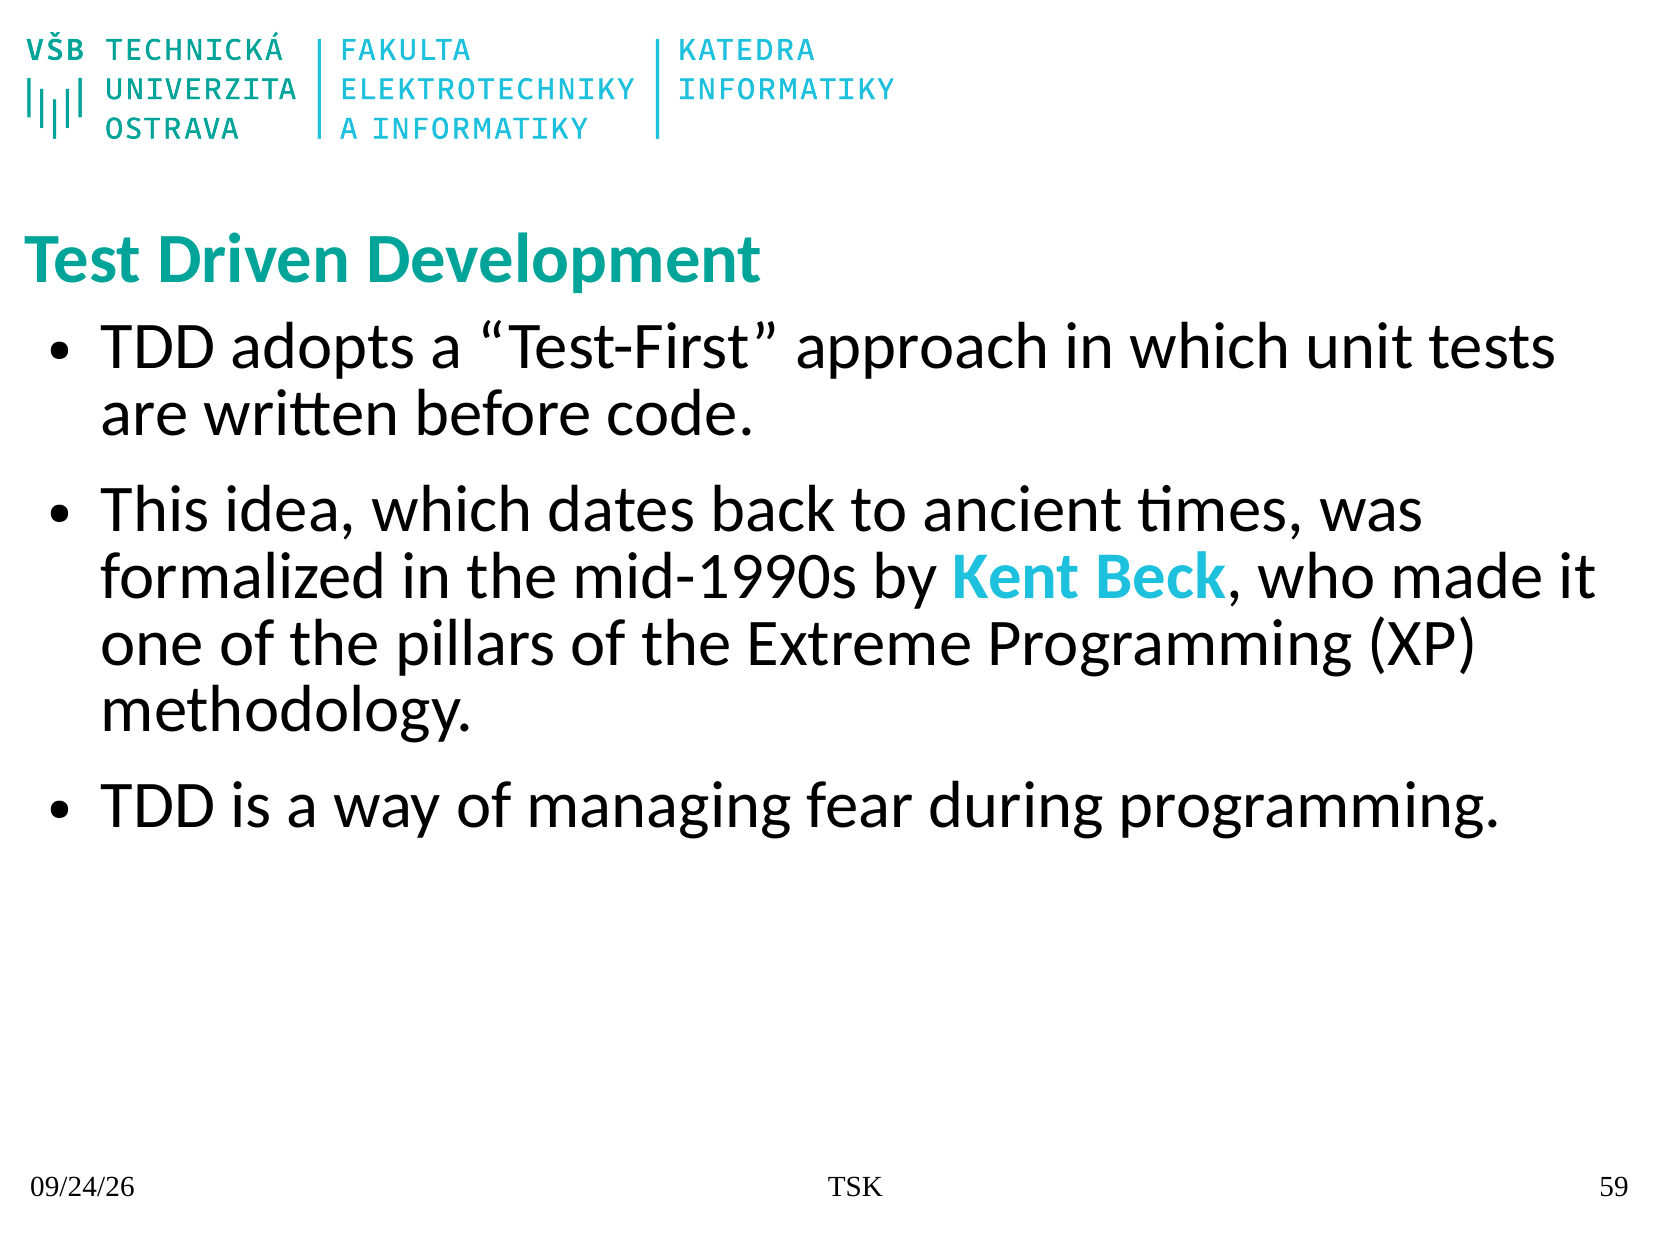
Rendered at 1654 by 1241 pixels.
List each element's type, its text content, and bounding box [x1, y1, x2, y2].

list TDD adopts a “Test-First” approach in which unit tests are written before code. This idea, which dates back to ancient times, was formalized in the mid-1990s by Kent Beck, who made it one of the pillars of the Extreme Programming (XP) methodology. TDD is a way of managing fear during programming. [30, 318, 1629, 1146]
title Test Driven Development [24, 169, 1629, 300]
picture [26, 31, 894, 139]
